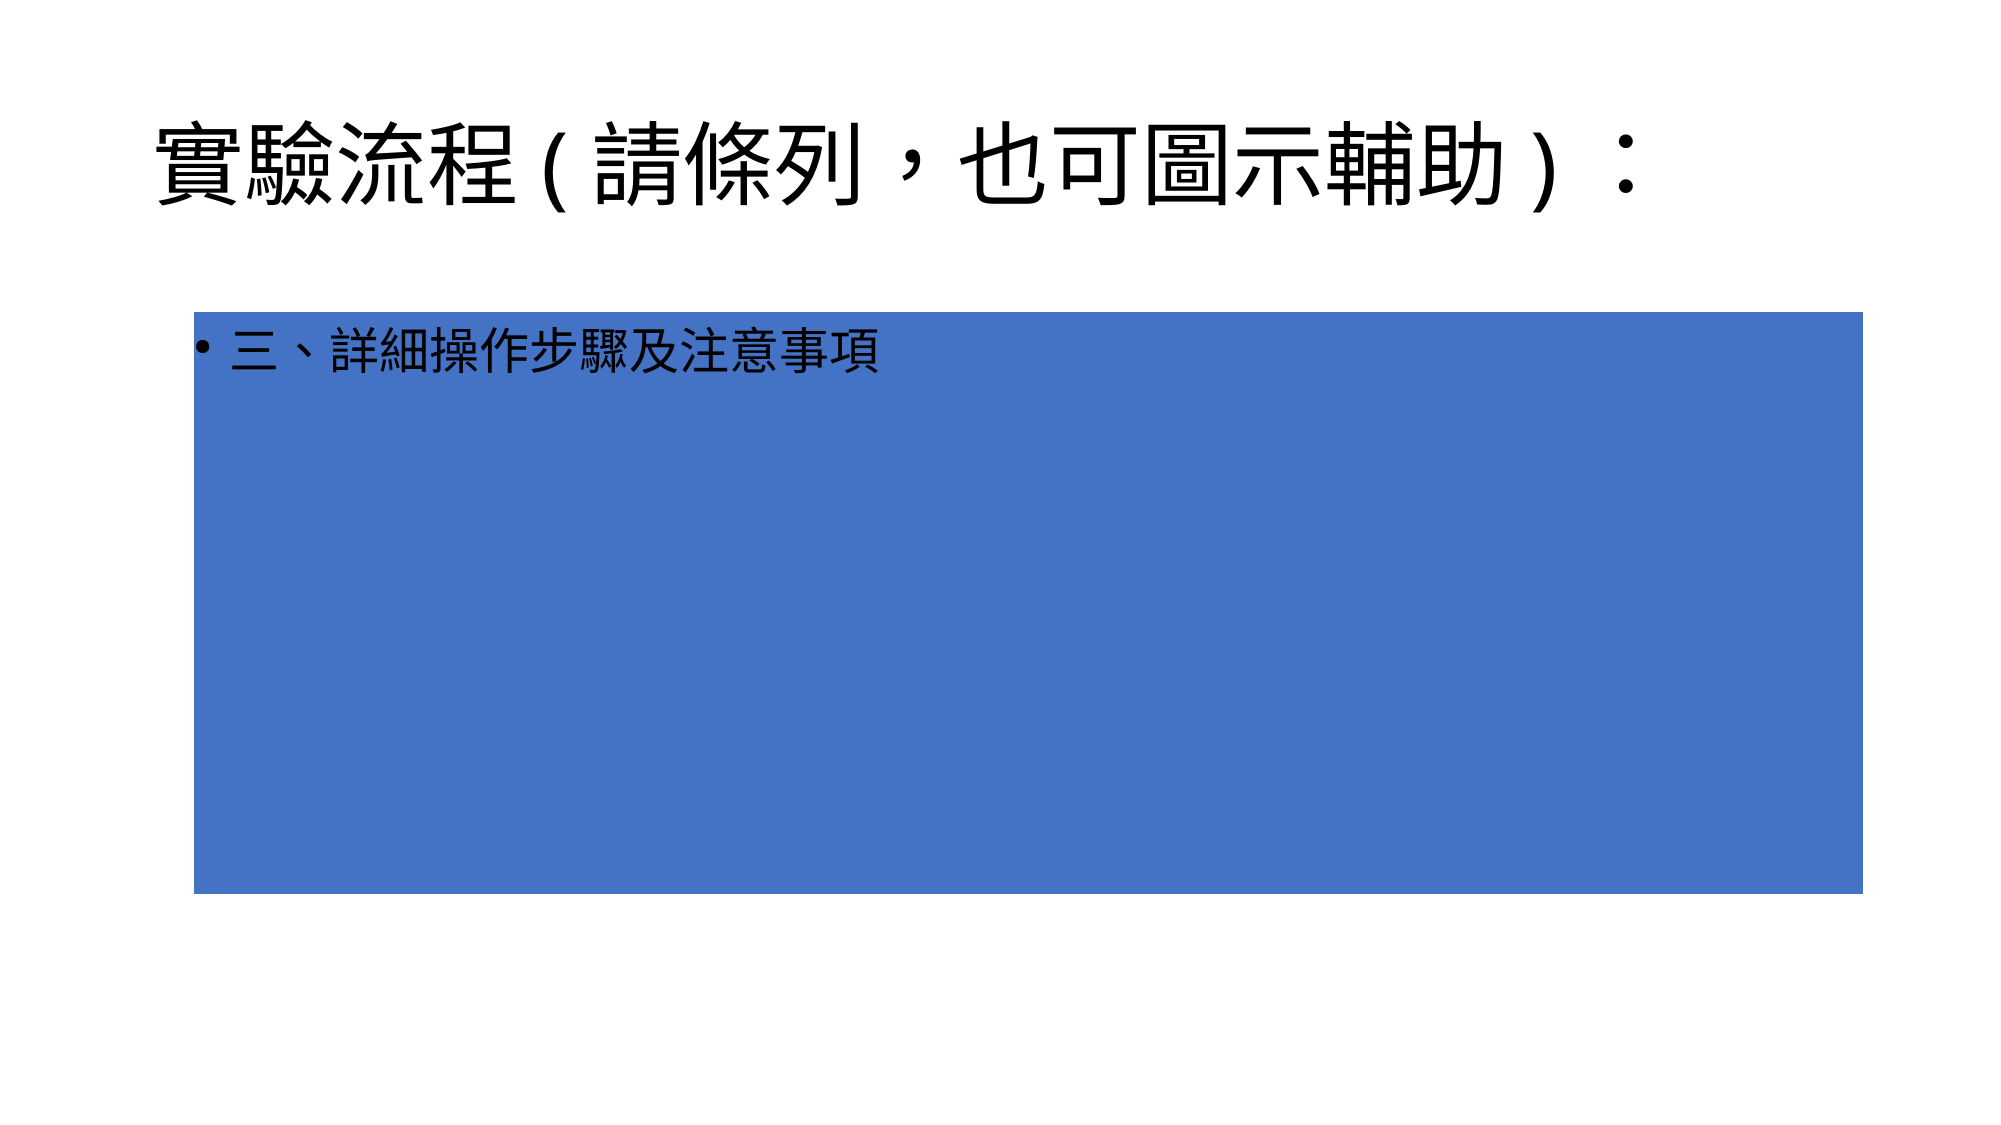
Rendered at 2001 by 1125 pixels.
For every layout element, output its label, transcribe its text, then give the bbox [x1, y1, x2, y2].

table_header 三、詳細操作步驟及注意事項 [194, 312, 1863, 894]
title 實驗流程(請條列，也可圖示輔助)： [137, 59, 1863, 278]
